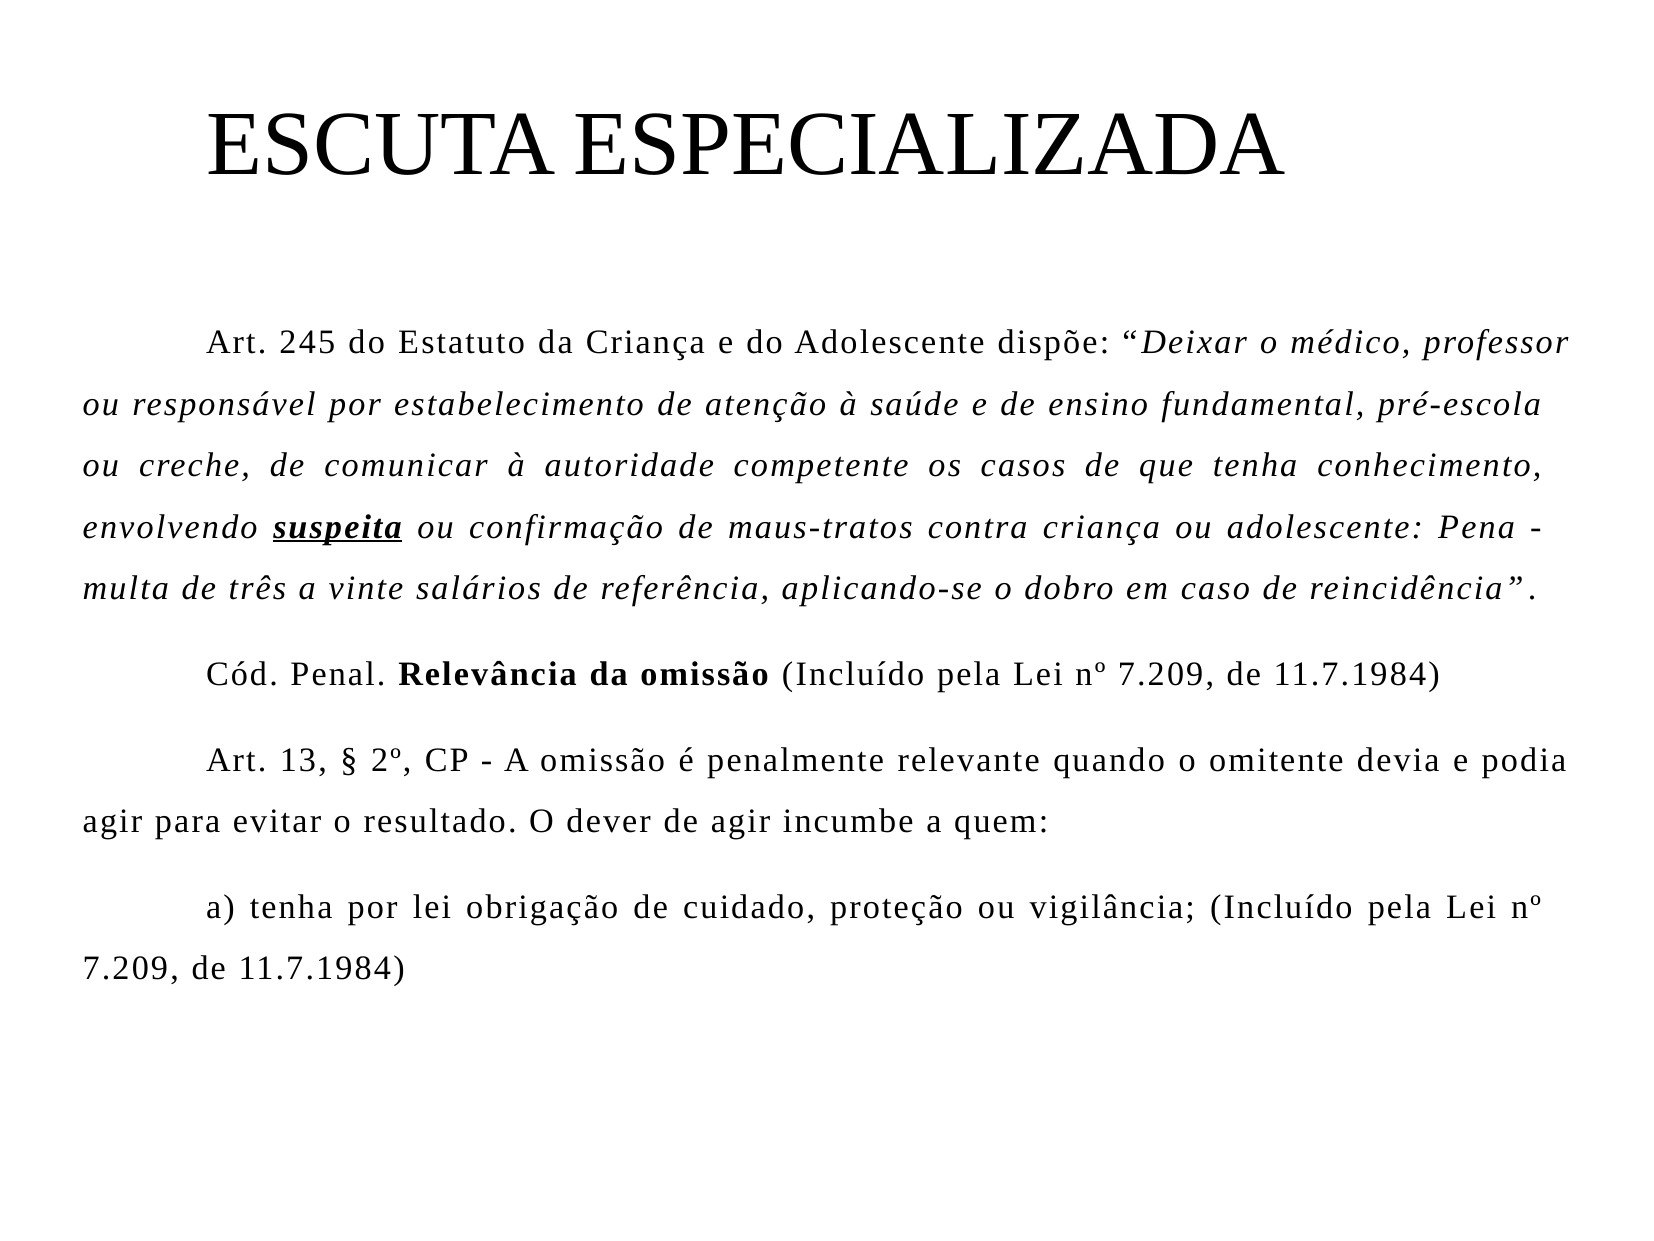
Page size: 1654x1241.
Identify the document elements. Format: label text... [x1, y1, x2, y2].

title ESCUTA ESPECIALIZADA [82, 47, 1412, 229]
list Art. 245 do Estatuto da Criança e do Adolescente dispõe: “Deixar o médico, professor ou responsável por estabelecimento de atenção à saúde e de ensino fundamental, pré-escola ou creche, de comunicar à autoridade competente os casos de que tenha conhecimento, envolvendo suspeita ou confirmação de maus-tratos contra criança ou adolescente: Pena - multa de três a vinte salários de referência, aplicando-se o dobro em caso de reincidência”. Cód. Penal. Relevância da omissão (Incluído pela Lei nº 7.209, de 11.7.1984) Art. 13, § 2º, CP - A omissão é penalmente relevante quando o omitente devia e podia agir para evitar o resultado. O dever de agir incumbe a quem: a) tenha por lei obrigação de cuidado, proteção ou vigilância; (Incluído pela Lei nº 7.209, de 11.7.1984) [82, 299, 1571, 1019]
